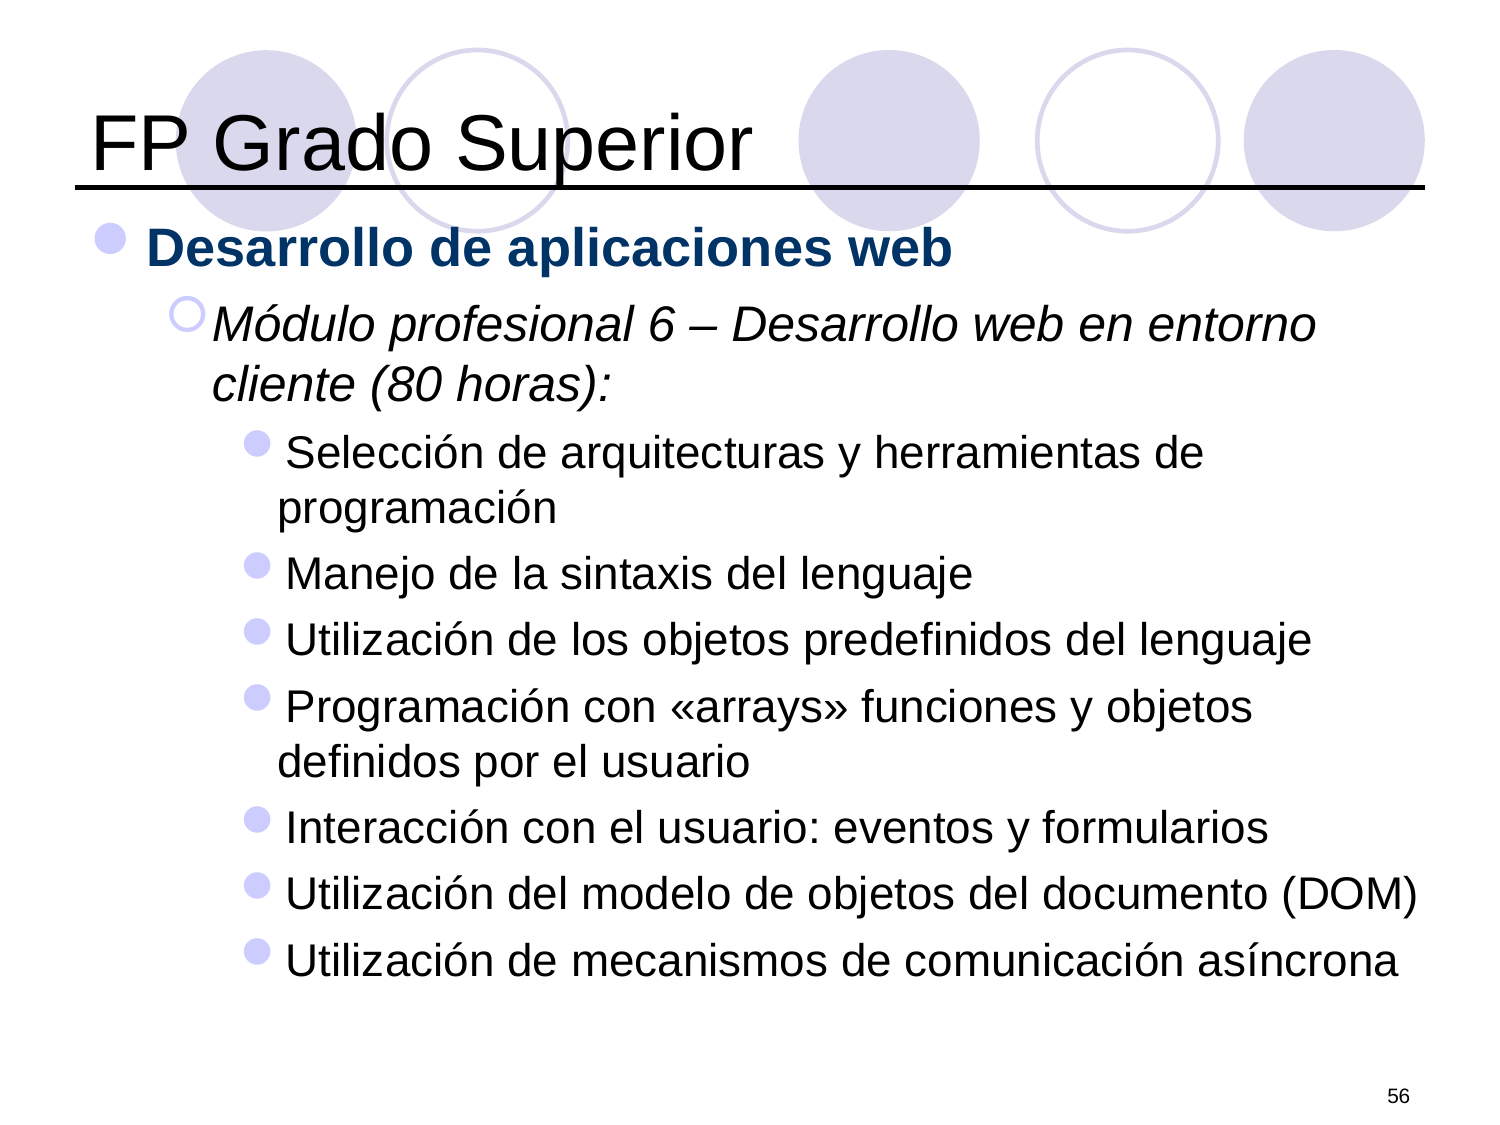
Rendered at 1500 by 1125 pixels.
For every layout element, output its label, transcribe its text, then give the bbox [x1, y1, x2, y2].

text_box <number> [1074, 1074, 1426, 1101]
list Desarrollo de aplicaciones web Módulo profesional 6 – Desarrollo web en entorno cliente (80 horas): Selección de arquitecturas y herramientas de programación Manejo de la sintaxis del lenguaje Utilización de los objetos predefinidos del lenguaje Programación con «arrays» funciones y objetos definidos por el usuario Interacción con el usuario: eventos y formularios Utilización del modelo de objetos del documento (DOM) Utilización de mecanismos de comunicación asíncrona [74, 212, 1450, 1063]
title FP Grado Superior [75, 45, 1426, 212]
